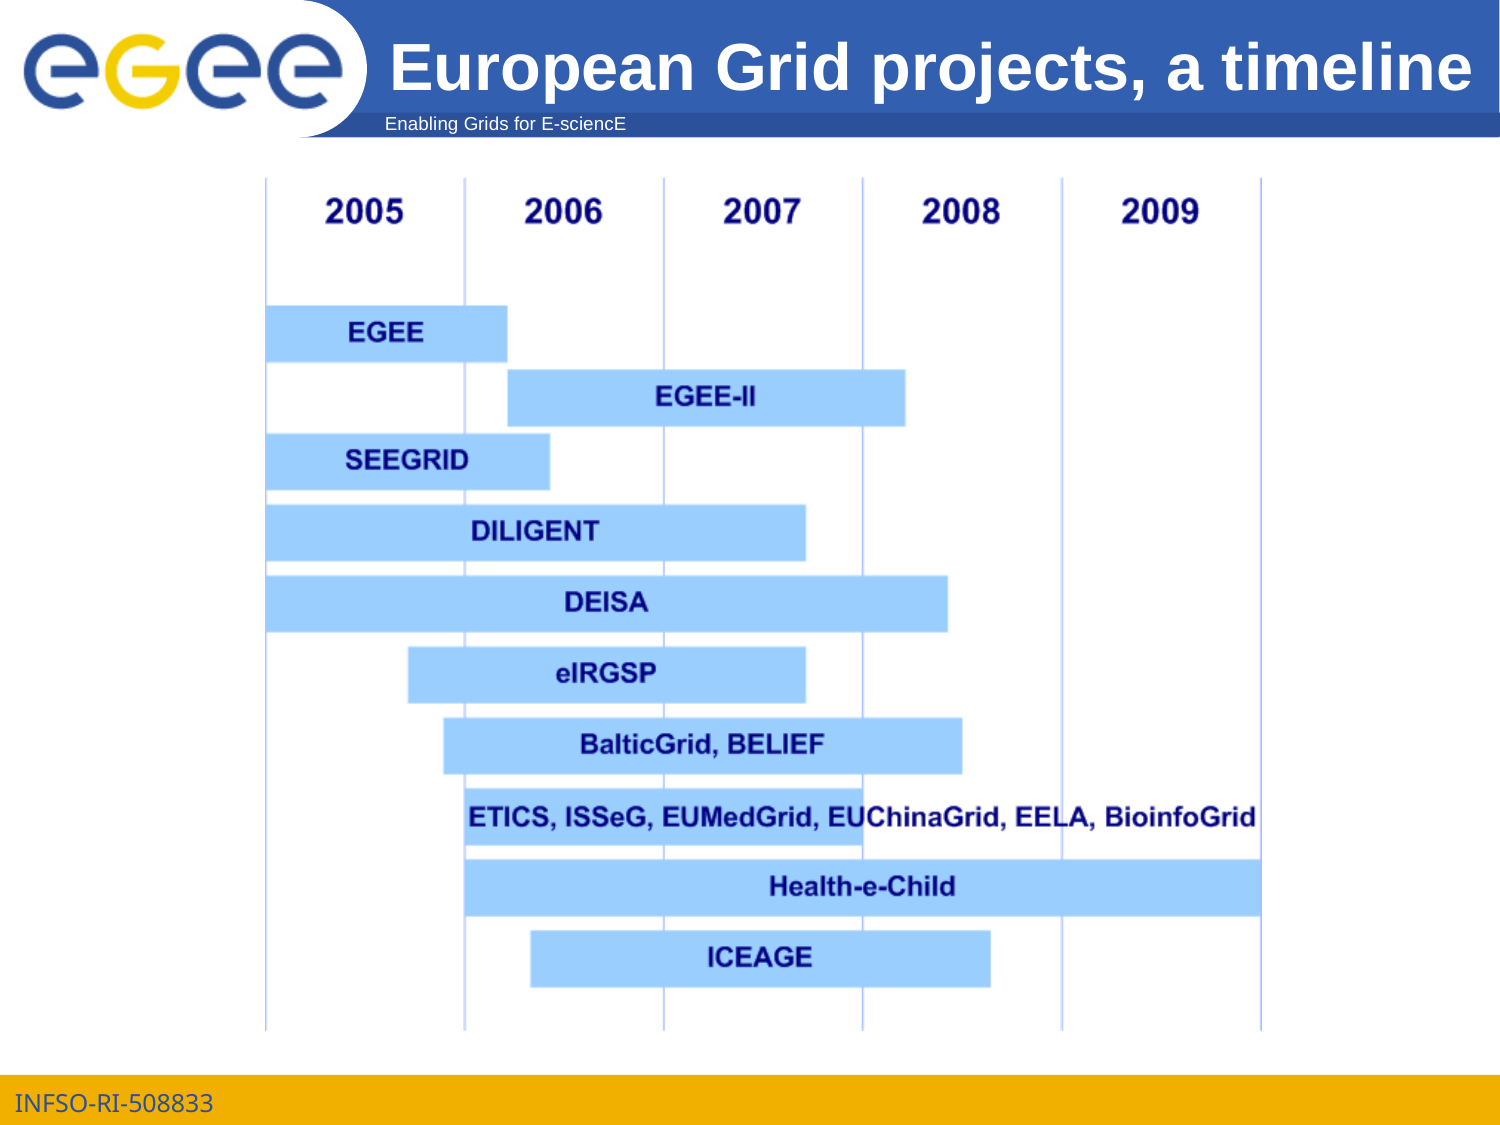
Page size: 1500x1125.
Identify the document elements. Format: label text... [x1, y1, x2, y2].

picture [265, 177, 1262, 1032]
picture [18, 30, 349, 112]
title European Grid projects, a timeline [369, 0, 1475, 195]
